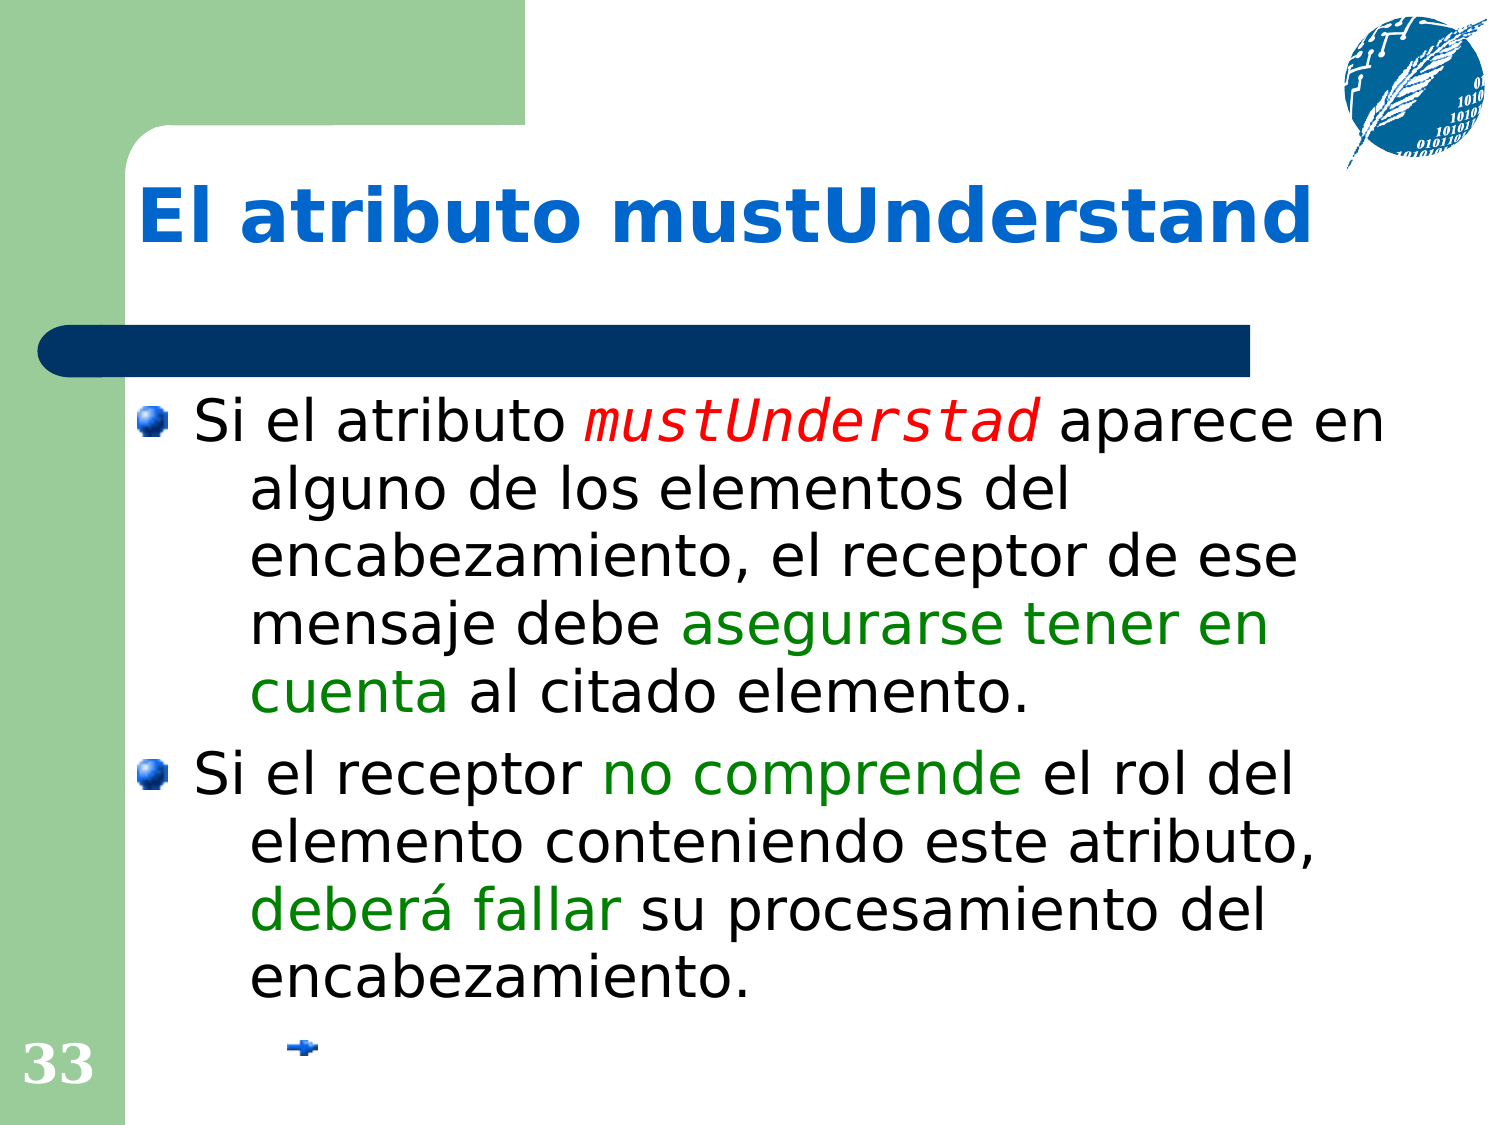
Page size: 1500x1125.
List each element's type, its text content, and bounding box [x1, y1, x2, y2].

picture [1436, 127, 1450, 136]
list Si el atributo mustUnderstad aparece en alguno de los elementos del encabezamiento, el receptor de ese mensaje debe asegurarse tener en cuenta al citado elemento. Si el receptor no comprende el rol del elemento conteniendo este atributo, deberá fallar su procesamiento del encabezamiento. [137, 387, 1400, 1073]
picture [1427, 138, 1431, 148]
title El atributo mustUnderstand [136, 136, 1414, 301]
picture [1416, 140, 1425, 149]
picture [1433, 139, 1440, 147]
picture [1341, 15, 1487, 172]
